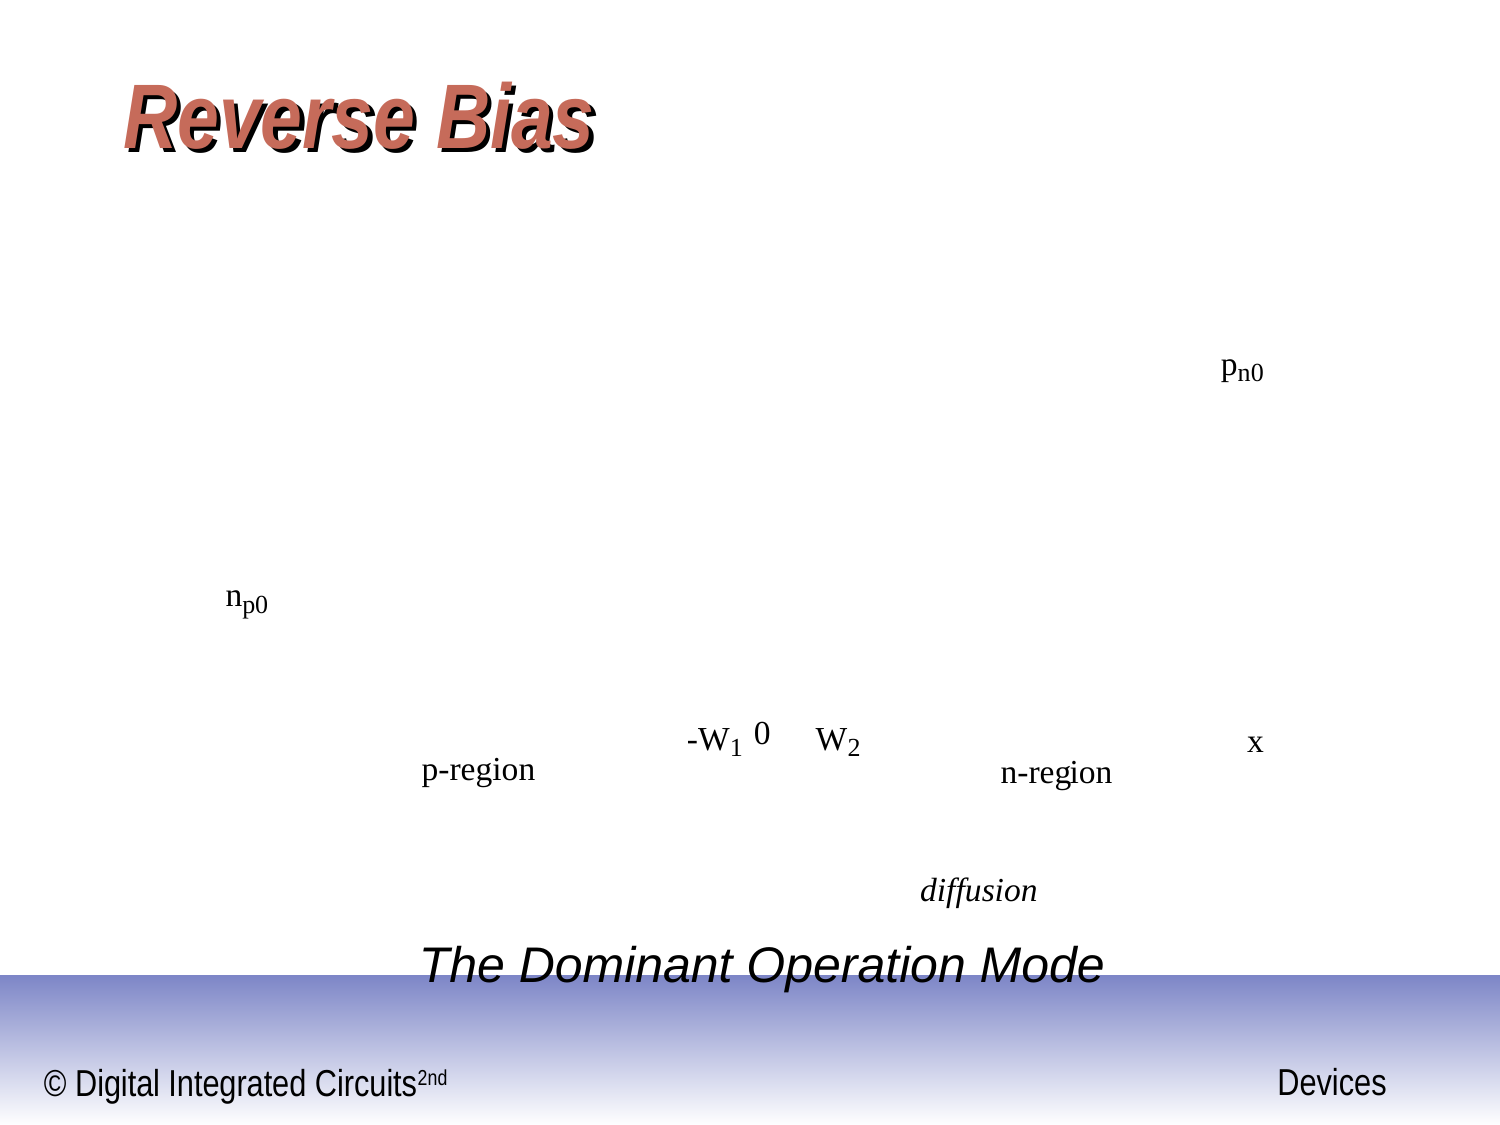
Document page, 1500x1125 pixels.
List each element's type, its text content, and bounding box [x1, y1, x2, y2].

text_box The Dominant Operation Mode [404, 925, 1121, 1001]
picture [212, 177, 1287, 913]
title Reverse Bias [108, 49, 1384, 175]
